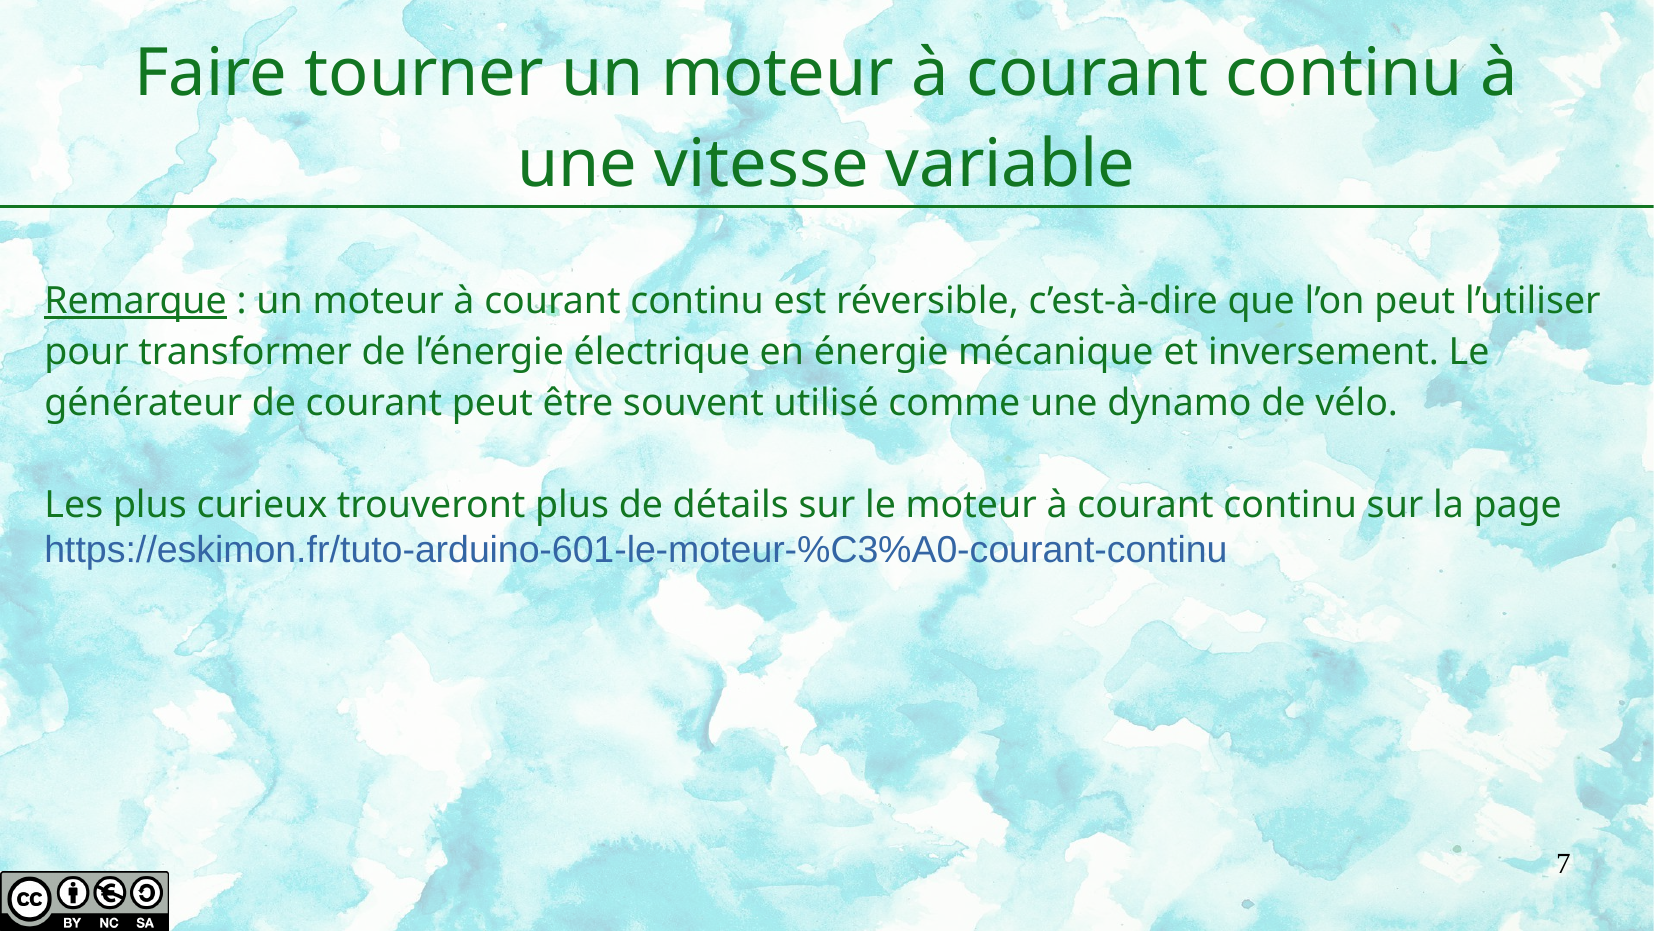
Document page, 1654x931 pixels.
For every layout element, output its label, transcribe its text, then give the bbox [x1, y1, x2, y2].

text_box Remarque : un moteur à courant continu est réversible, c’est-à-dire que l’on peut l’utiliser pour transformer de l’énergie électrique en énergie mécanique et inversement. Le générateur de courant peut être souvent utilisé comme une dynamo de vélo. Les plus curieux trouveront plus de détails sur le moteur à courant continu sur la page https://eskimon.fr/tuto-arduino-601-le-moteur-%C3%A0-courant-continu [29, 265, 1625, 629]
title Faire tourner un moteur à courant continu à une vitesse variable [82, 23, 1571, 206]
picture [0, 871, 169, 931]
